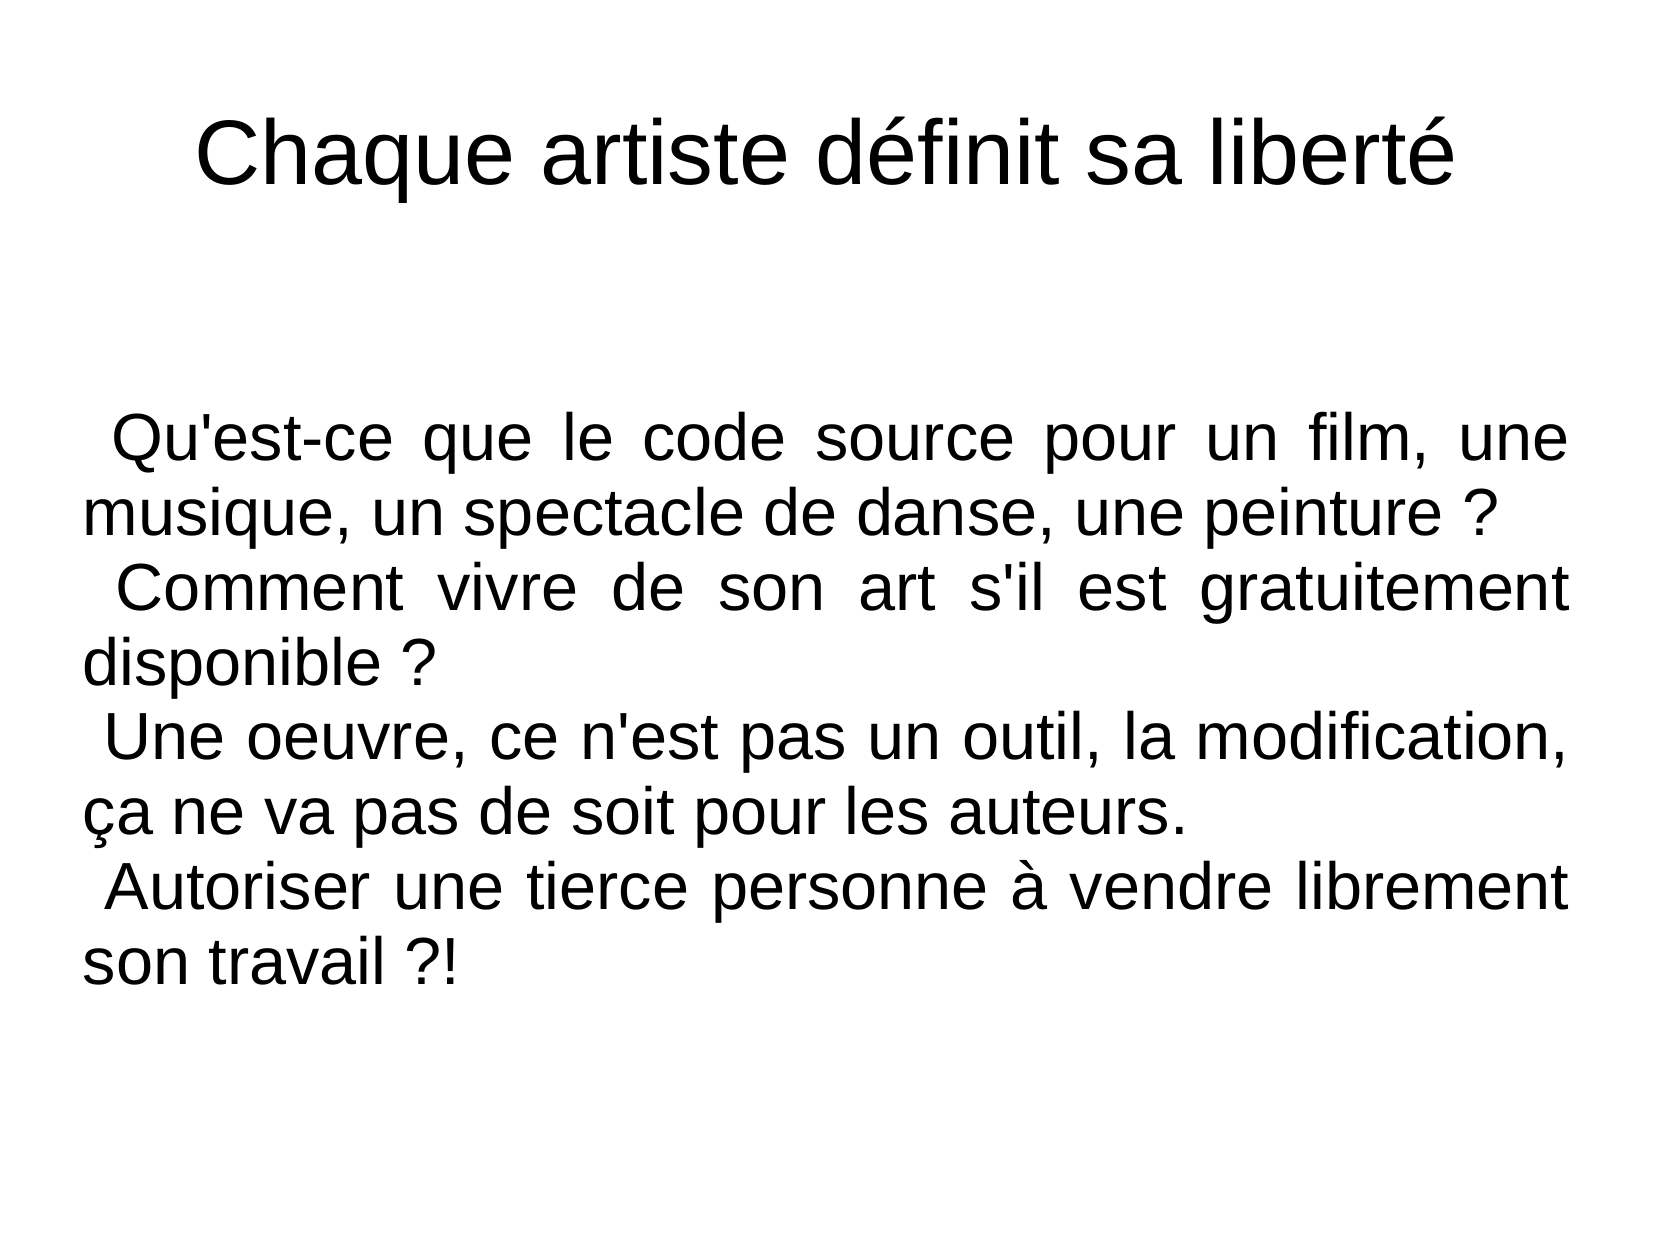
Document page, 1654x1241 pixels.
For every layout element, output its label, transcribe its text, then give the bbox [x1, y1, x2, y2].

subtitle Qu'est-ce que le code source pour un film, une musique, un spectacle de danse, une peinture ? Comment vivre de son art s'il est gratuitement disponible ? Une oeuvre, ce n'est pas un outil, la modification, ça ne va pas de soit pour les auteurs. Autoriser une tierce personne à vendre librement son travail ?! [82, 297, 1571, 1102]
title Chaque artiste définit sa liberté [82, 56, 1571, 250]
